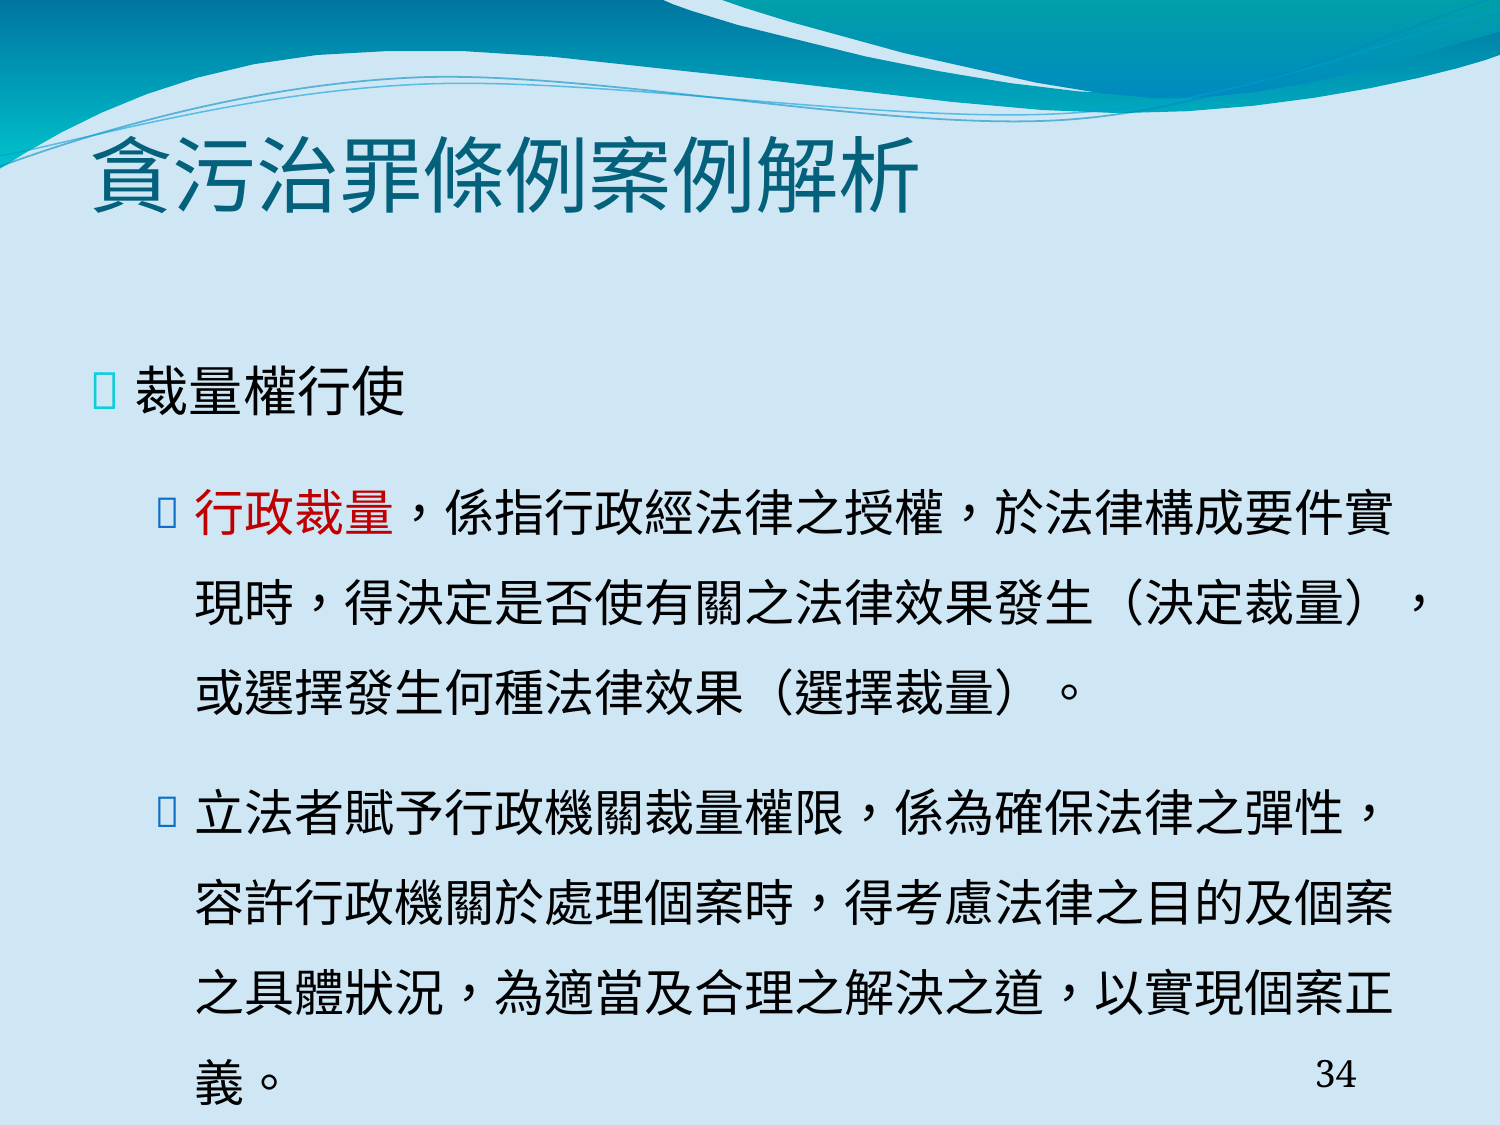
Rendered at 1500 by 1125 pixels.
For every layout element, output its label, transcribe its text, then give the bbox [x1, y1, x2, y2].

list 裁量權行使 行政裁量，係指行政經法律之授權，於法律構成要件實現時，得決定是否使有關之法律效果發生（決定裁量），或選擇發生何種法律效果（選擇裁量）。 立法者賦予行政機關裁量權限，係為確保法律之彈性，容許行政機關於處理個案時，得考慮法律之目的及個案之具體狀況，為適當及合理之解決之道，以實現個案正義。 [75, 317, 1425, 1038]
slide_number <編號> [1299, 1042, 1425, 1103]
title 貪污治罪條例案例解析 [75, 115, 1425, 303]
